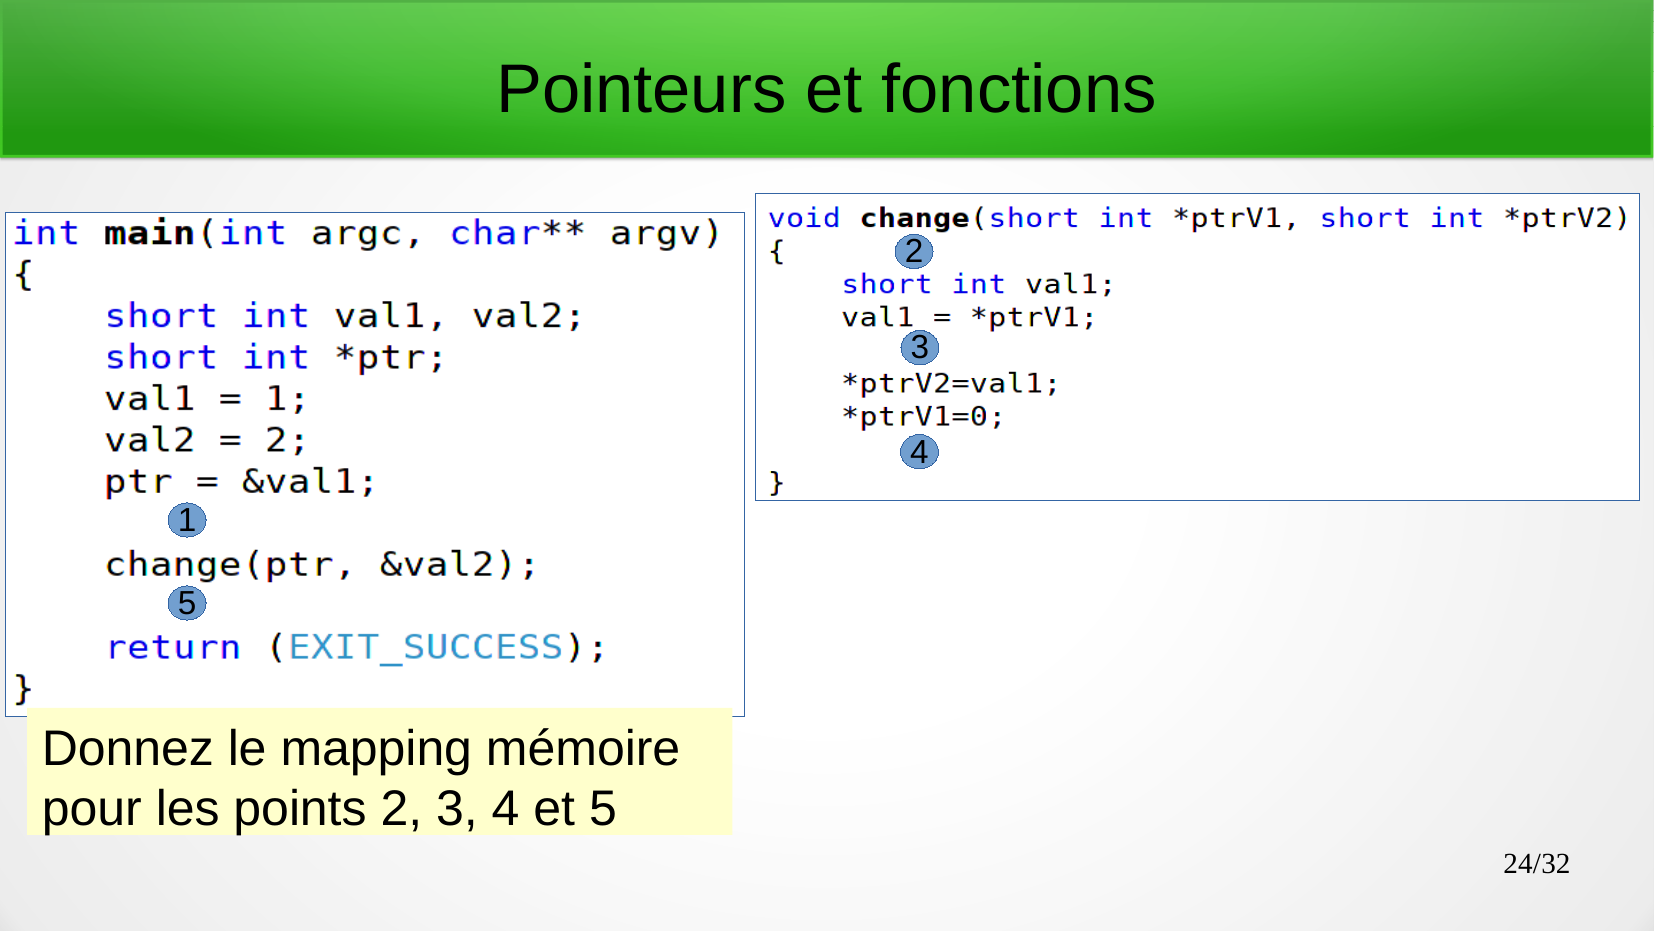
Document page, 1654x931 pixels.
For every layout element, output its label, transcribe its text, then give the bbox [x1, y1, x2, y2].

text_box 2 [895, 234, 934, 269]
text_box 4 [900, 434, 939, 469]
text_box 3 [900, 330, 939, 365]
text_box 5 [168, 585, 207, 621]
text_box 1 [168, 502, 207, 538]
title Pointeurs et fonctions [82, 35, 1571, 142]
text_box Donnez le mapping mémoire pour les points 2, 3, 4 et 5 [27, 707, 733, 835]
picture [755, 193, 1640, 501]
picture [5, 212, 745, 717]
